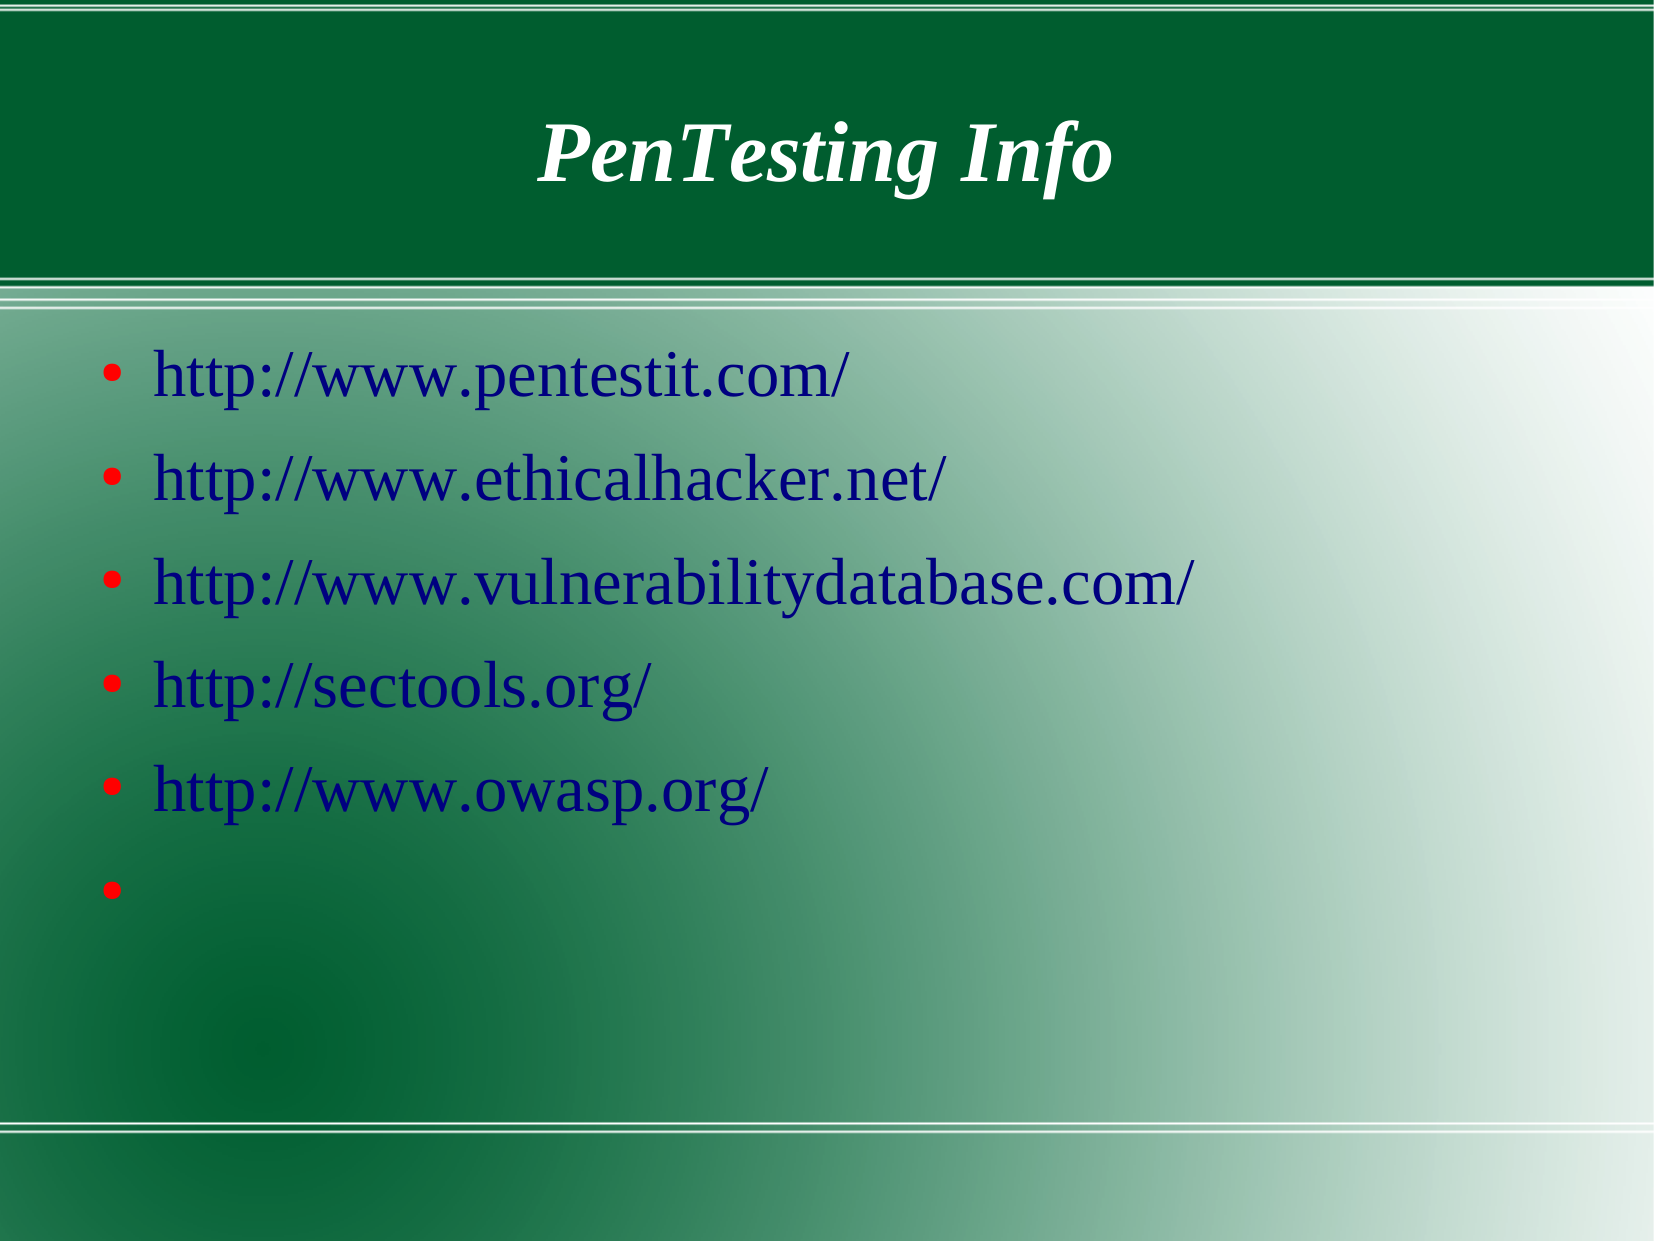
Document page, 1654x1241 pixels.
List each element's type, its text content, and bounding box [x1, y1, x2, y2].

picture [0, 0, 1654, 1241]
title PenTesting Info [82, 49, 1571, 257]
list http://www.pentestit.com/ http://www.ethicalhacker.net/ http://www.vulnerabilitydatabase.com/ http://sectools.org/ http://www.owasp.org/ [82, 337, 1571, 1156]
